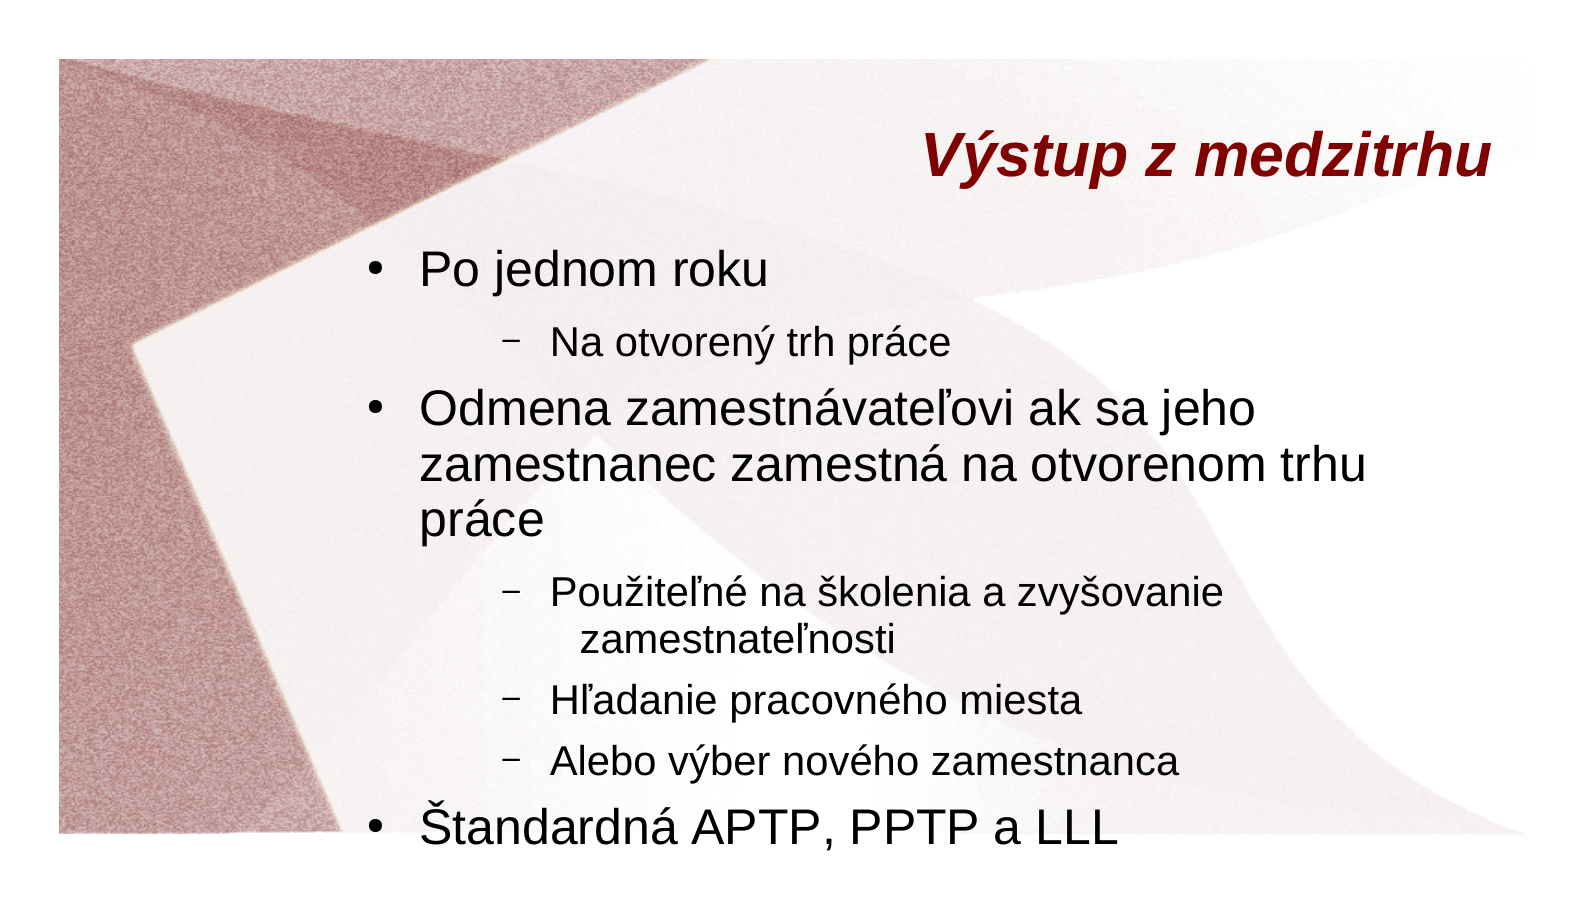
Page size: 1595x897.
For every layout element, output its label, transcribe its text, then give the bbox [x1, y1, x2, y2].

list Po jednom roku Na otvorený trh práce Odmena zamestnávateľovi ak sa jeho zamestnanec zamestná na otvorenom trhu práce Použiteľné na školenia a zvyšovanie zamestnateľnosti Hľadanie pracovného miesta Alebo výber nového zamestnanca Štandardná APTP, PPTP a LLL [349, 241, 1488, 856]
picture [59, 59, 1536, 838]
title Výstup z medzitrhu [591, 90, 1494, 220]
